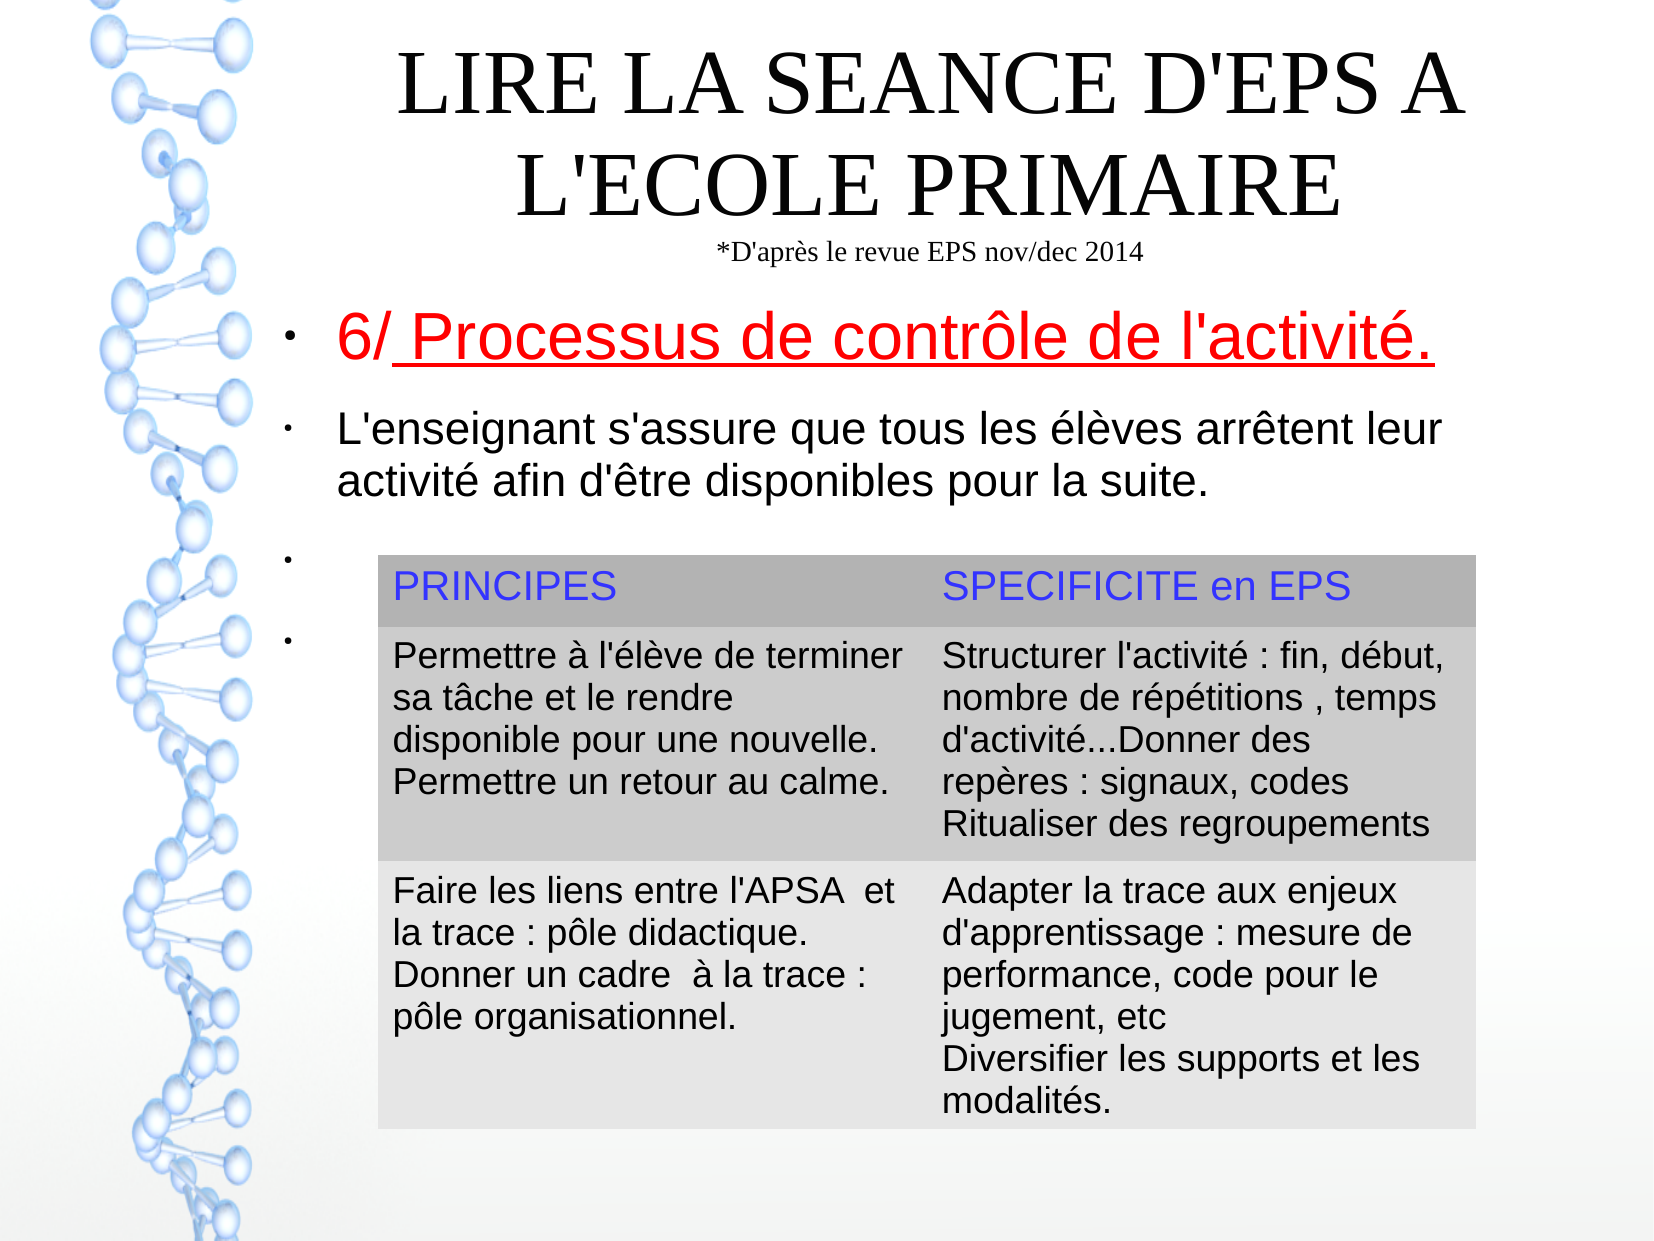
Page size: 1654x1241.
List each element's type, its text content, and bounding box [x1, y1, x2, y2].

table_cell Structurer l'activité : fin, début, nombre de répétitions , temps d'activité...Donner des repères : signaux, codes Ritualiser des regroupements [927, 627, 1476, 861]
table_cell Adapter la trace aux enjeux d'apprentissage : mesure de performance, code pour le jugement, etc Diversifier les supports et les modalités. [927, 861, 1476, 1129]
title LIRE LA SEANCE D'EPS A L'ECOLE PRIMAIRE *D'après le revue EPS nov/dec 2014 [265, 31, 1595, 268]
list 6/ Processus de contrôle de l'activité. L'enseignant s'assure que tous les élèves arrêtent leur activité afin d'être disponibles pour la suite. [265, 299, 1595, 1019]
table_cell Faire les liens entre l'APSA et la trace : pôle didactique. Donner un cadre à la trace : pôle organisationnel. [378, 861, 927, 1129]
picture [0, 0, 1654, 1241]
table_cell Permettre à l'élève de terminer sa tâche et le rendre disponible pour une nouvelle. Permettre un retour au calme. [378, 627, 927, 861]
table_header PRINCIPES [378, 555, 927, 627]
table_header SPECIFICITE en EPS [927, 555, 1476, 627]
